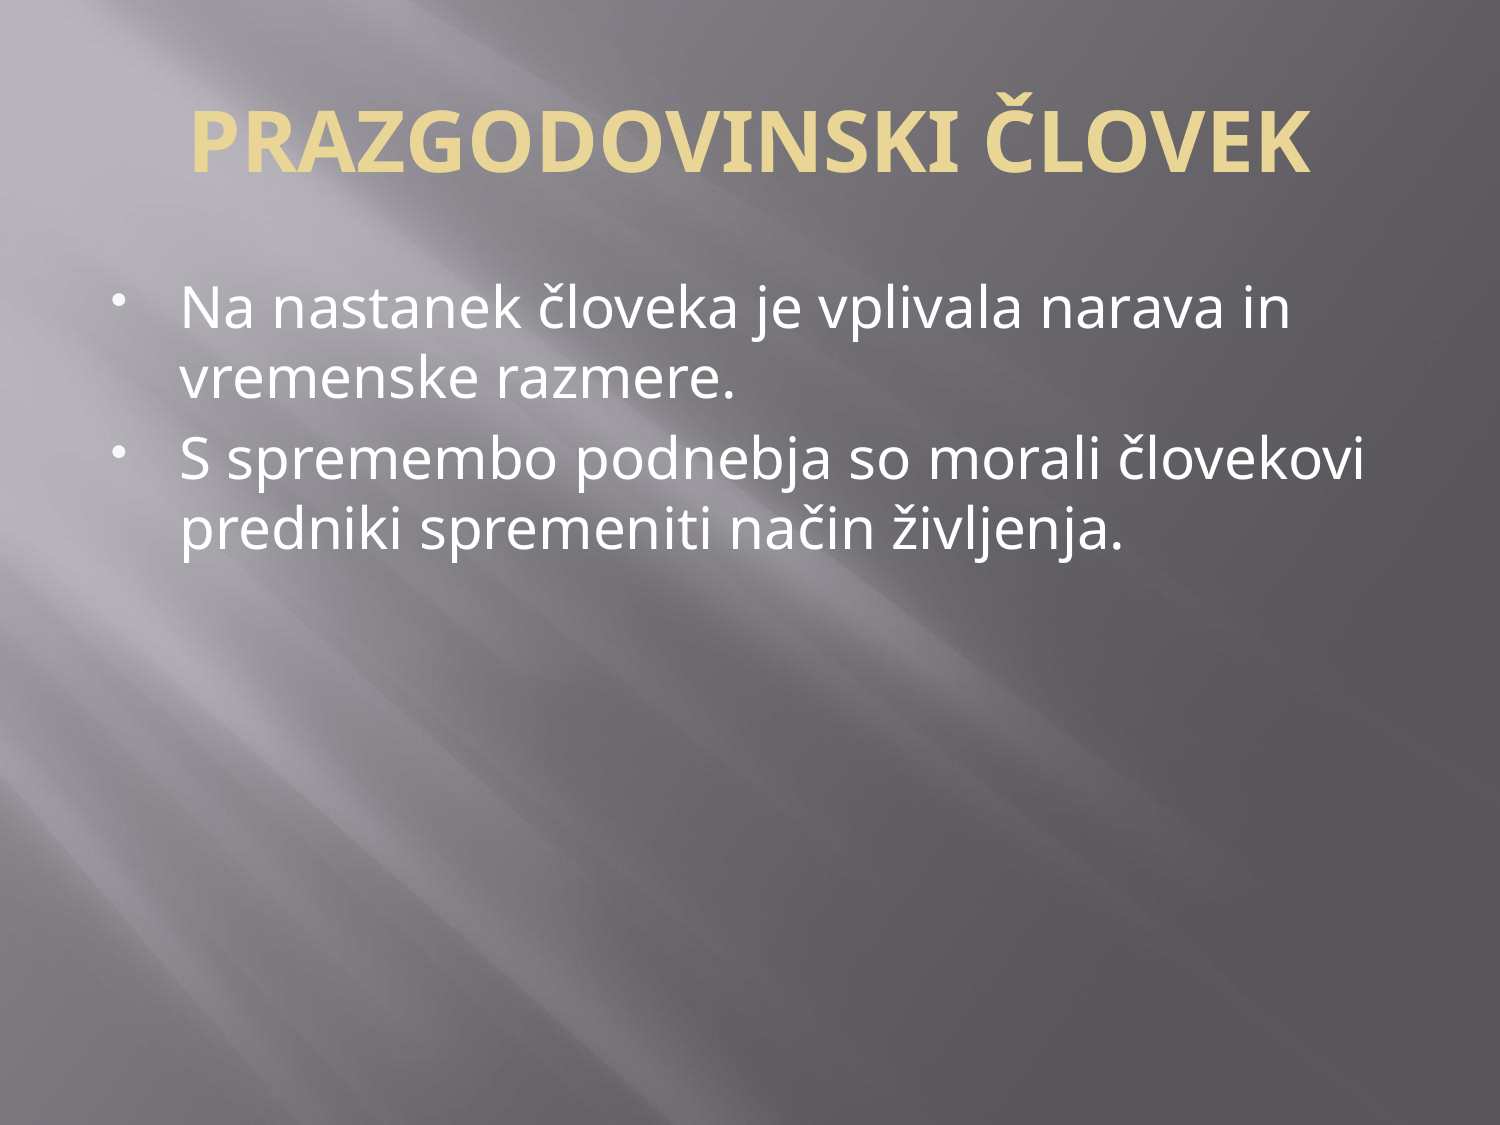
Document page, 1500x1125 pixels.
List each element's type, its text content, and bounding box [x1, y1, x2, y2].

picture [0, 0, 1500, 1125]
title PRAZGODOVINSKI ČLOVEK [75, 45, 1425, 233]
list Na nastanek človeka je vplivala narava in vremenske razmere. S spremembo podnebja so morali človekovi predniki spremeniti način življenja. [75, 262, 1425, 1035]
